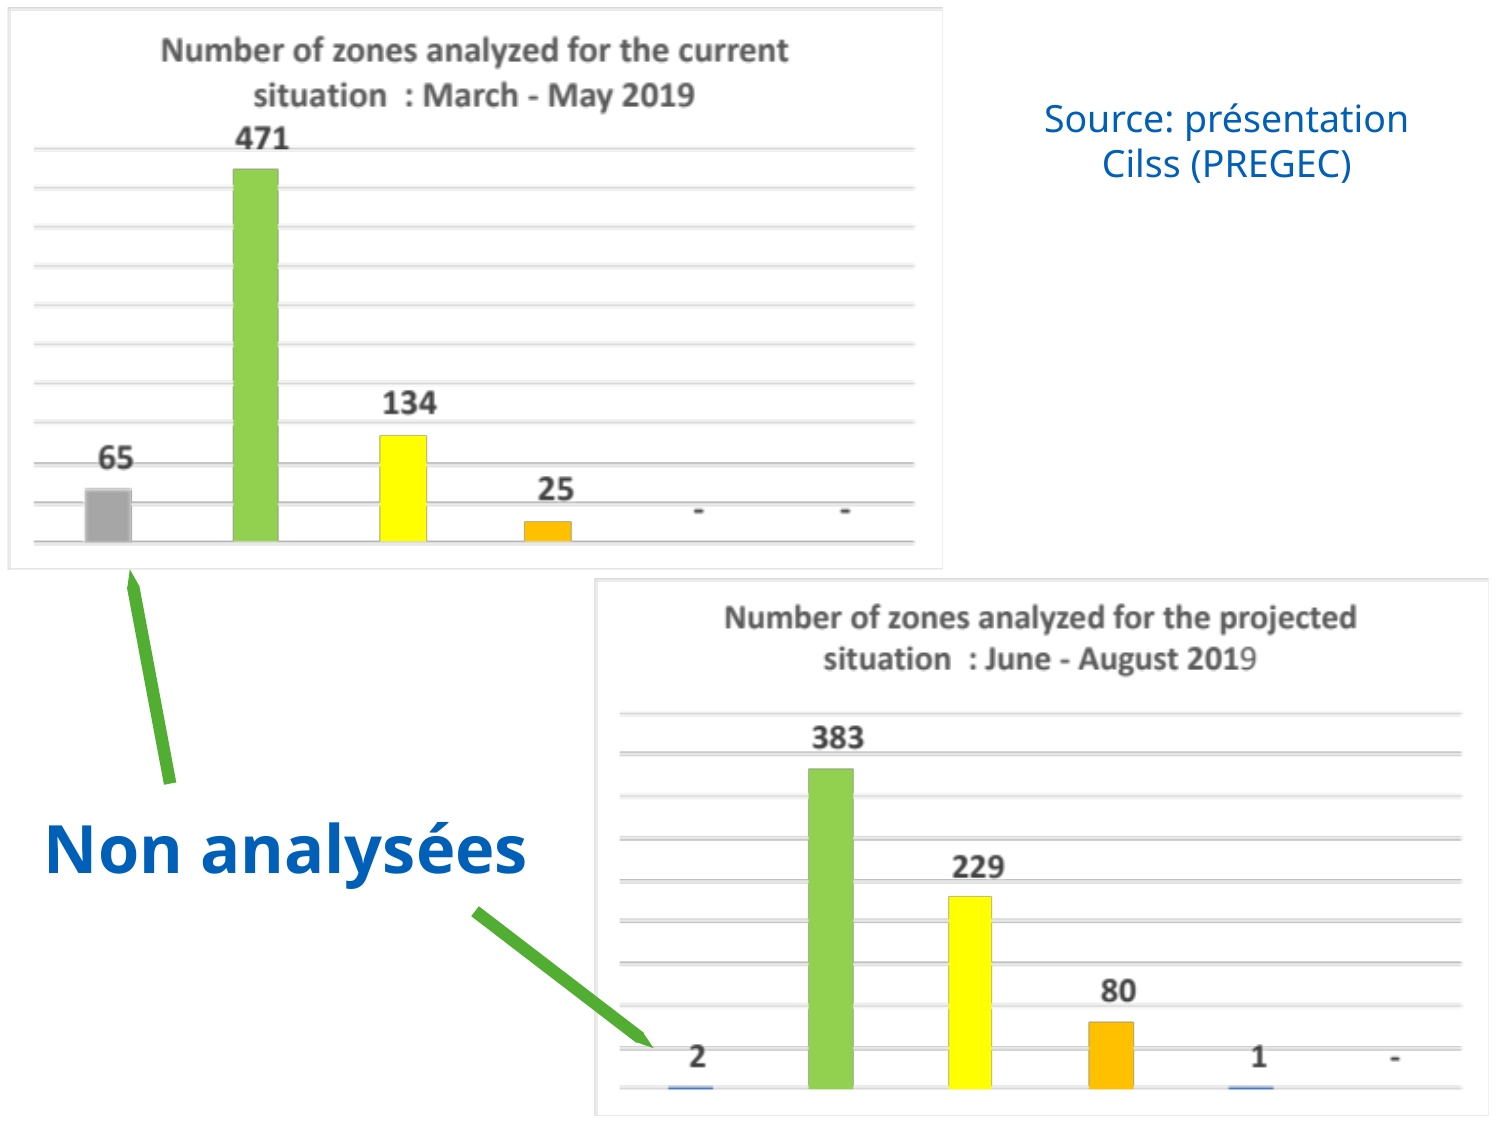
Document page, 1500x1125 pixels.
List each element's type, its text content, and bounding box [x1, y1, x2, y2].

text_box Non analysées [0, 799, 573, 896]
picture [594, 578, 1489, 1116]
picture [7, 7, 943, 570]
text_box Source: présentation Cilss (PREGEC) [1020, 87, 1433, 194]
